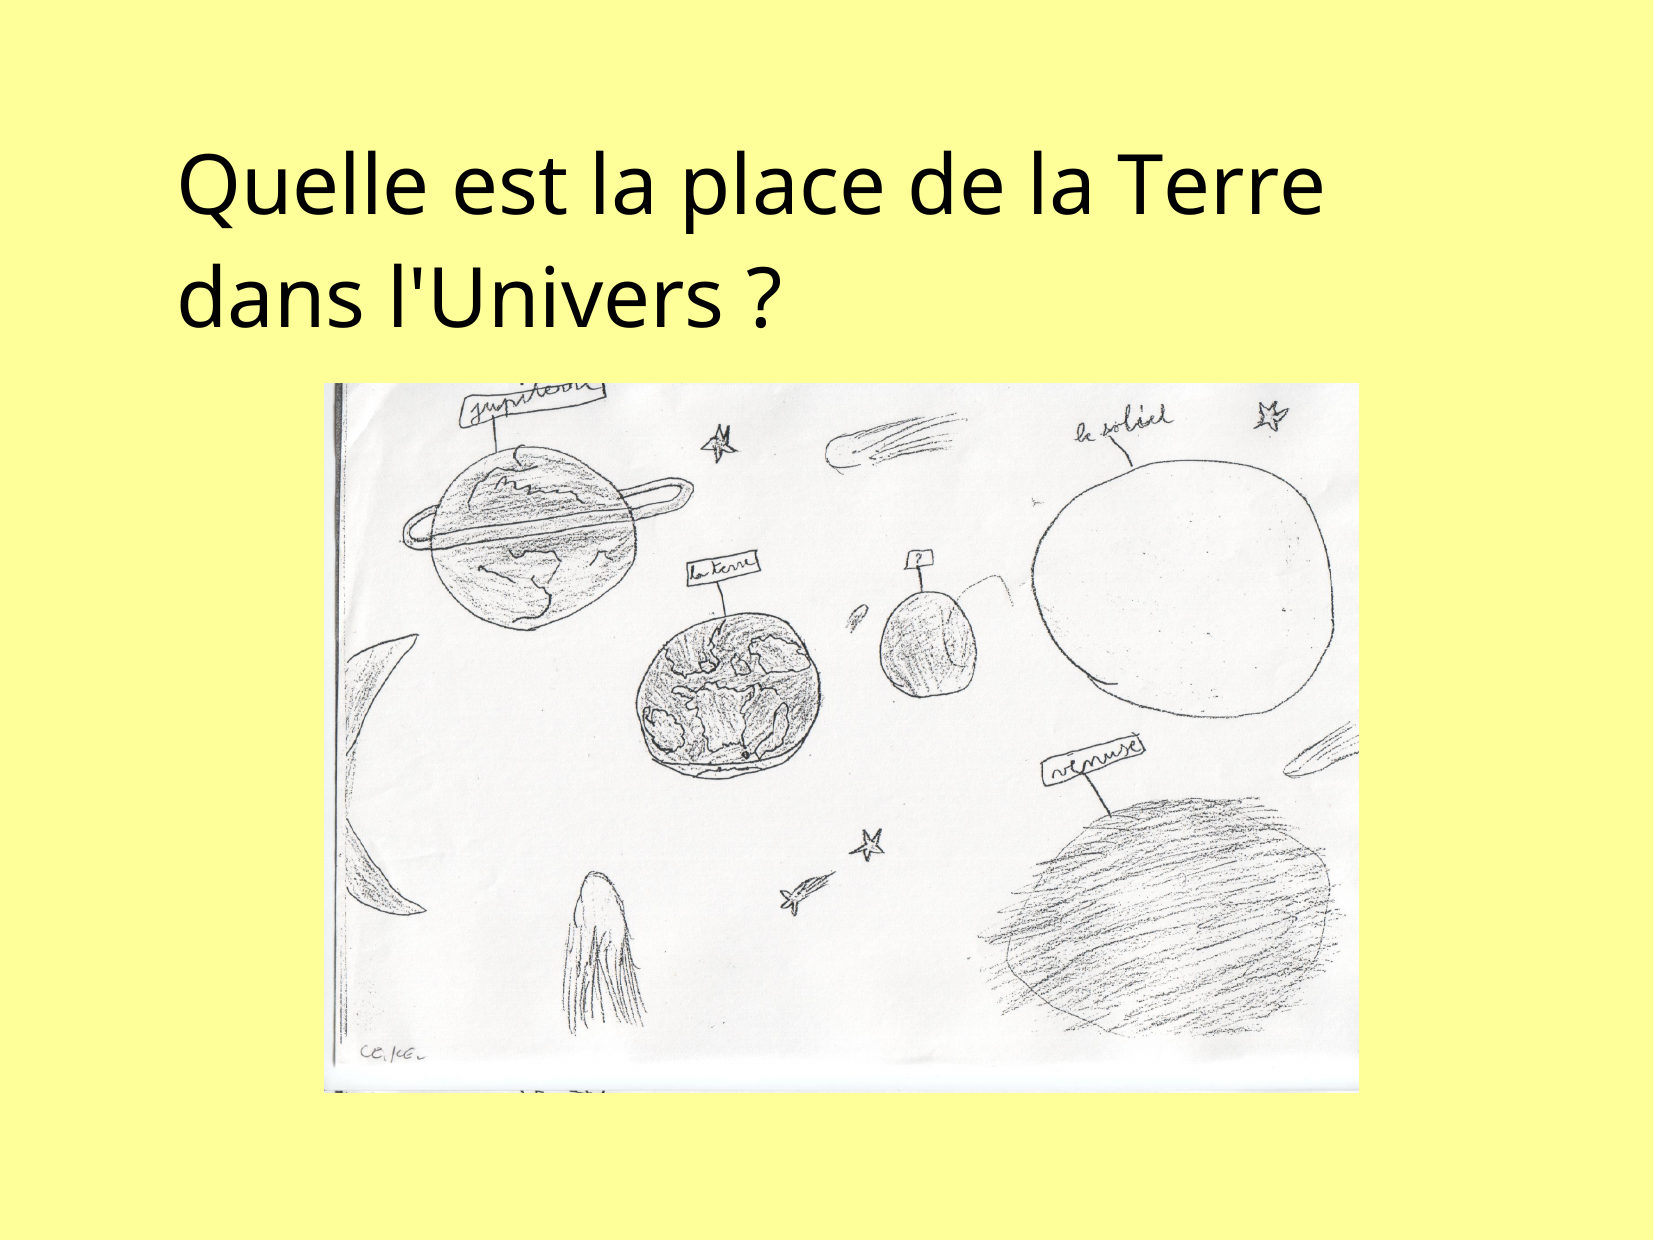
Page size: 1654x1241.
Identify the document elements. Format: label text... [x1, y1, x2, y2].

picture [324, 383, 1359, 1093]
text_box Quelle est la place de la Terre dans l'Univers ? [161, 118, 1506, 335]
